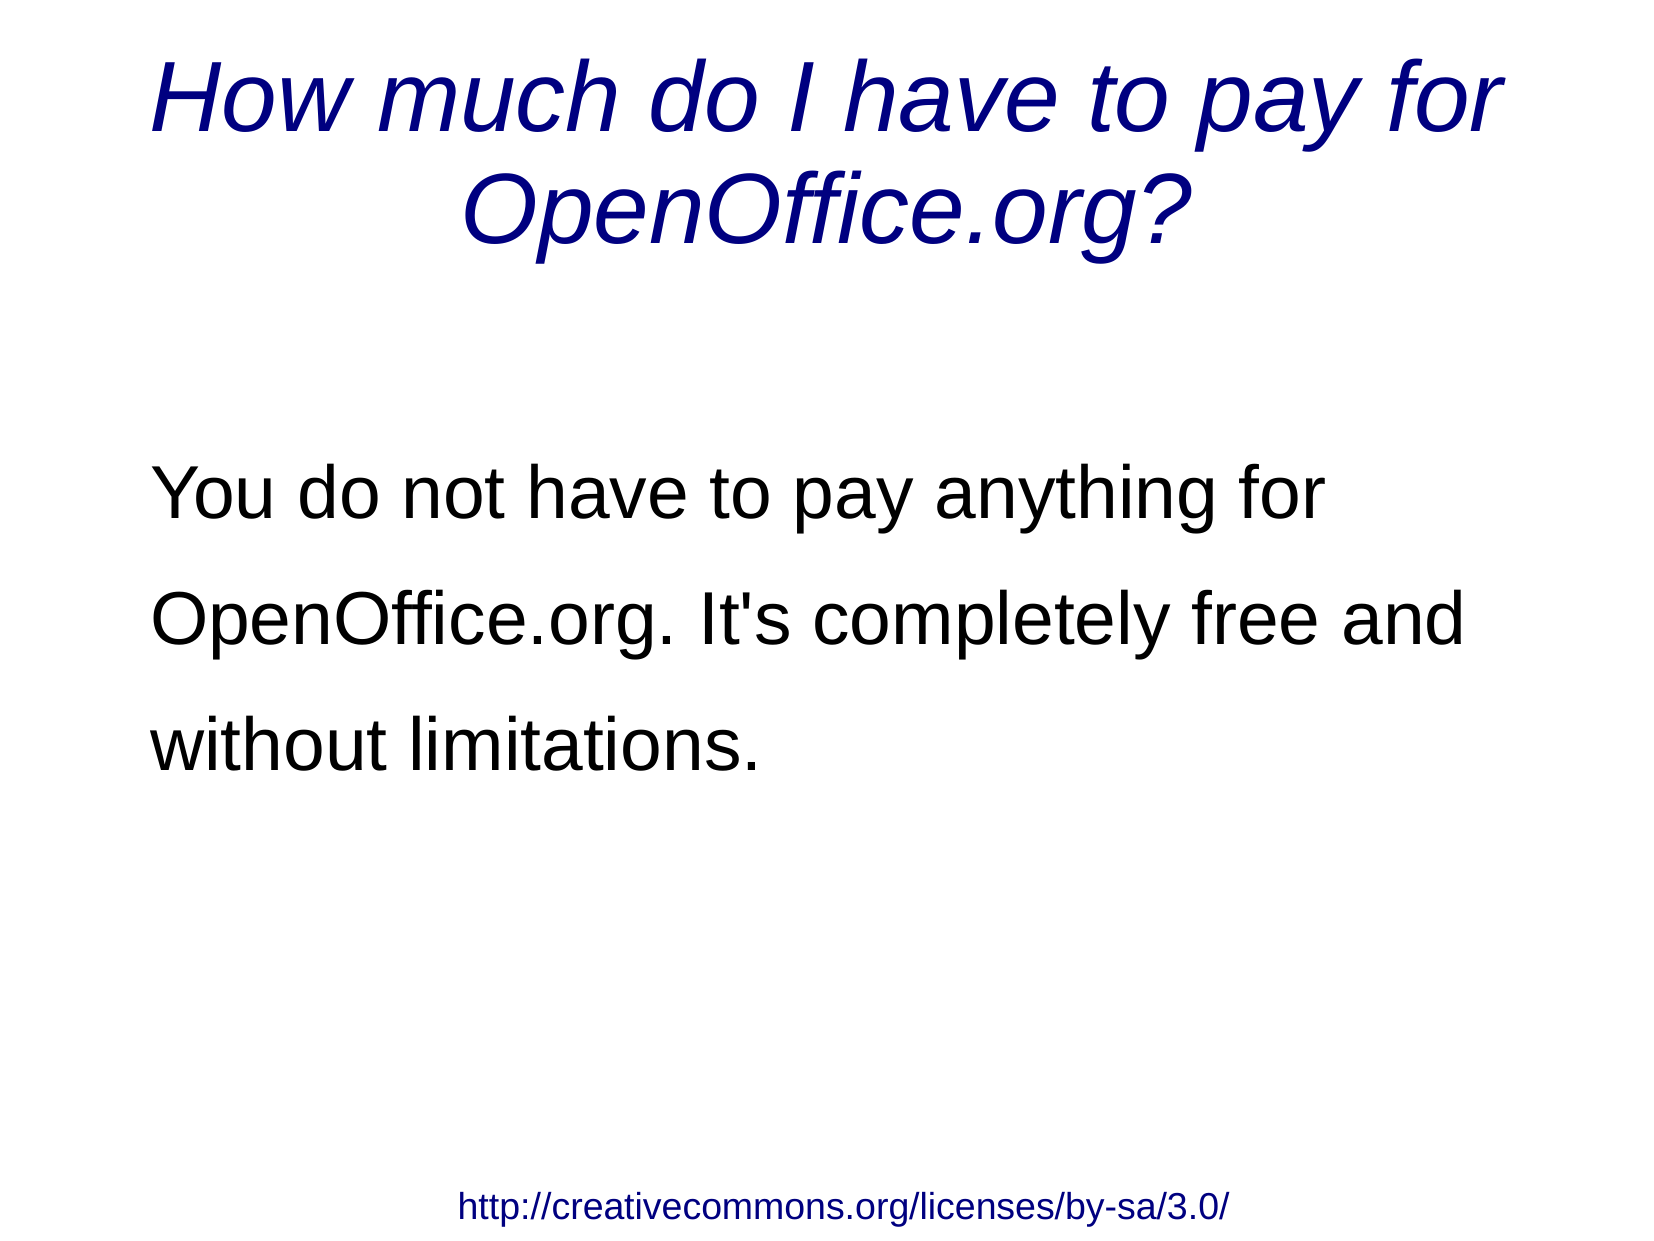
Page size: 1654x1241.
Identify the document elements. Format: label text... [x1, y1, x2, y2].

title How much do I have to pay for OpenOffice.org? [82, 41, 1571, 265]
list You do not have to pay anything for OpenOffice.org. It's completely free and without limitations. [150, 408, 1571, 1109]
